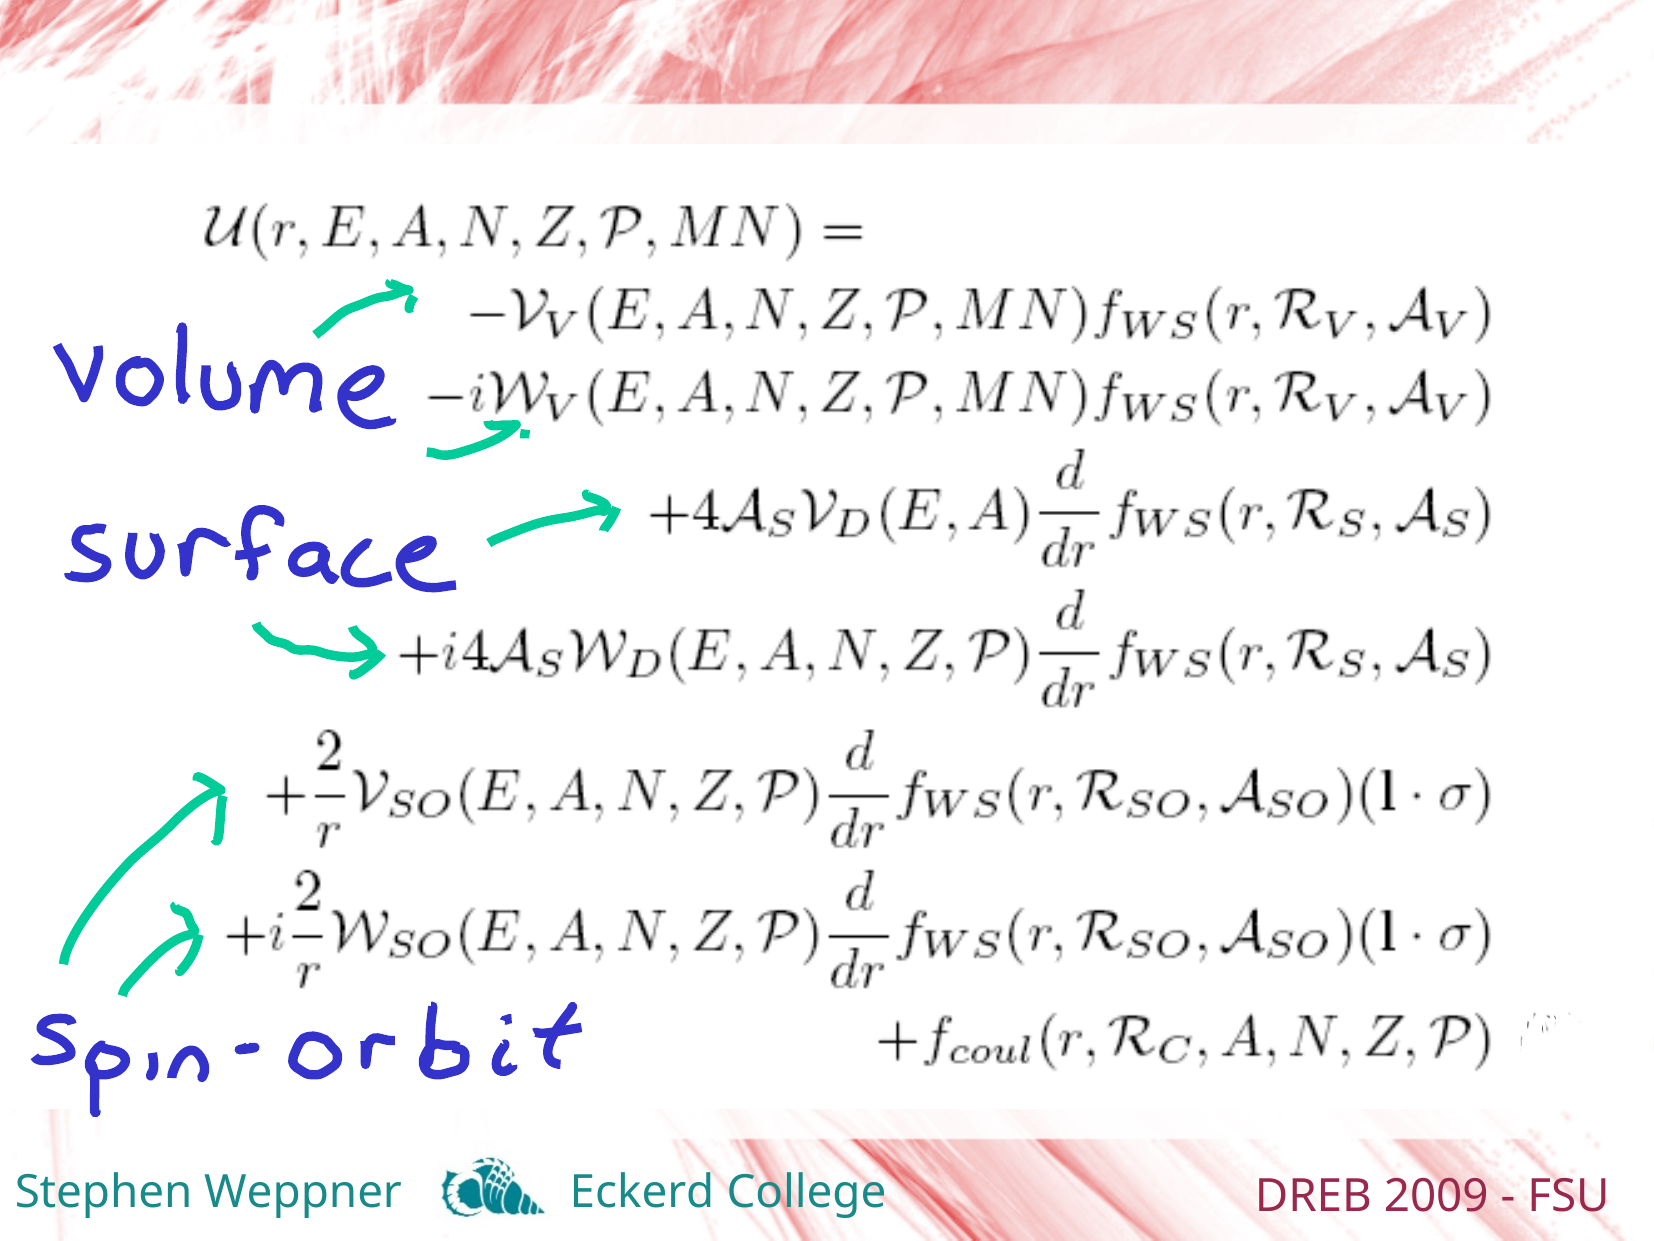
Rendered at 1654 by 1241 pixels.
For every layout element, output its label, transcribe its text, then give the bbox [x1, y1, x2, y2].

picture [0, 0, 1654, 1241]
text_box DREB 2009 - FSU [1240, 1151, 1644, 1228]
text_box Stephen Weppner Eckerd College [0, 1147, 889, 1225]
